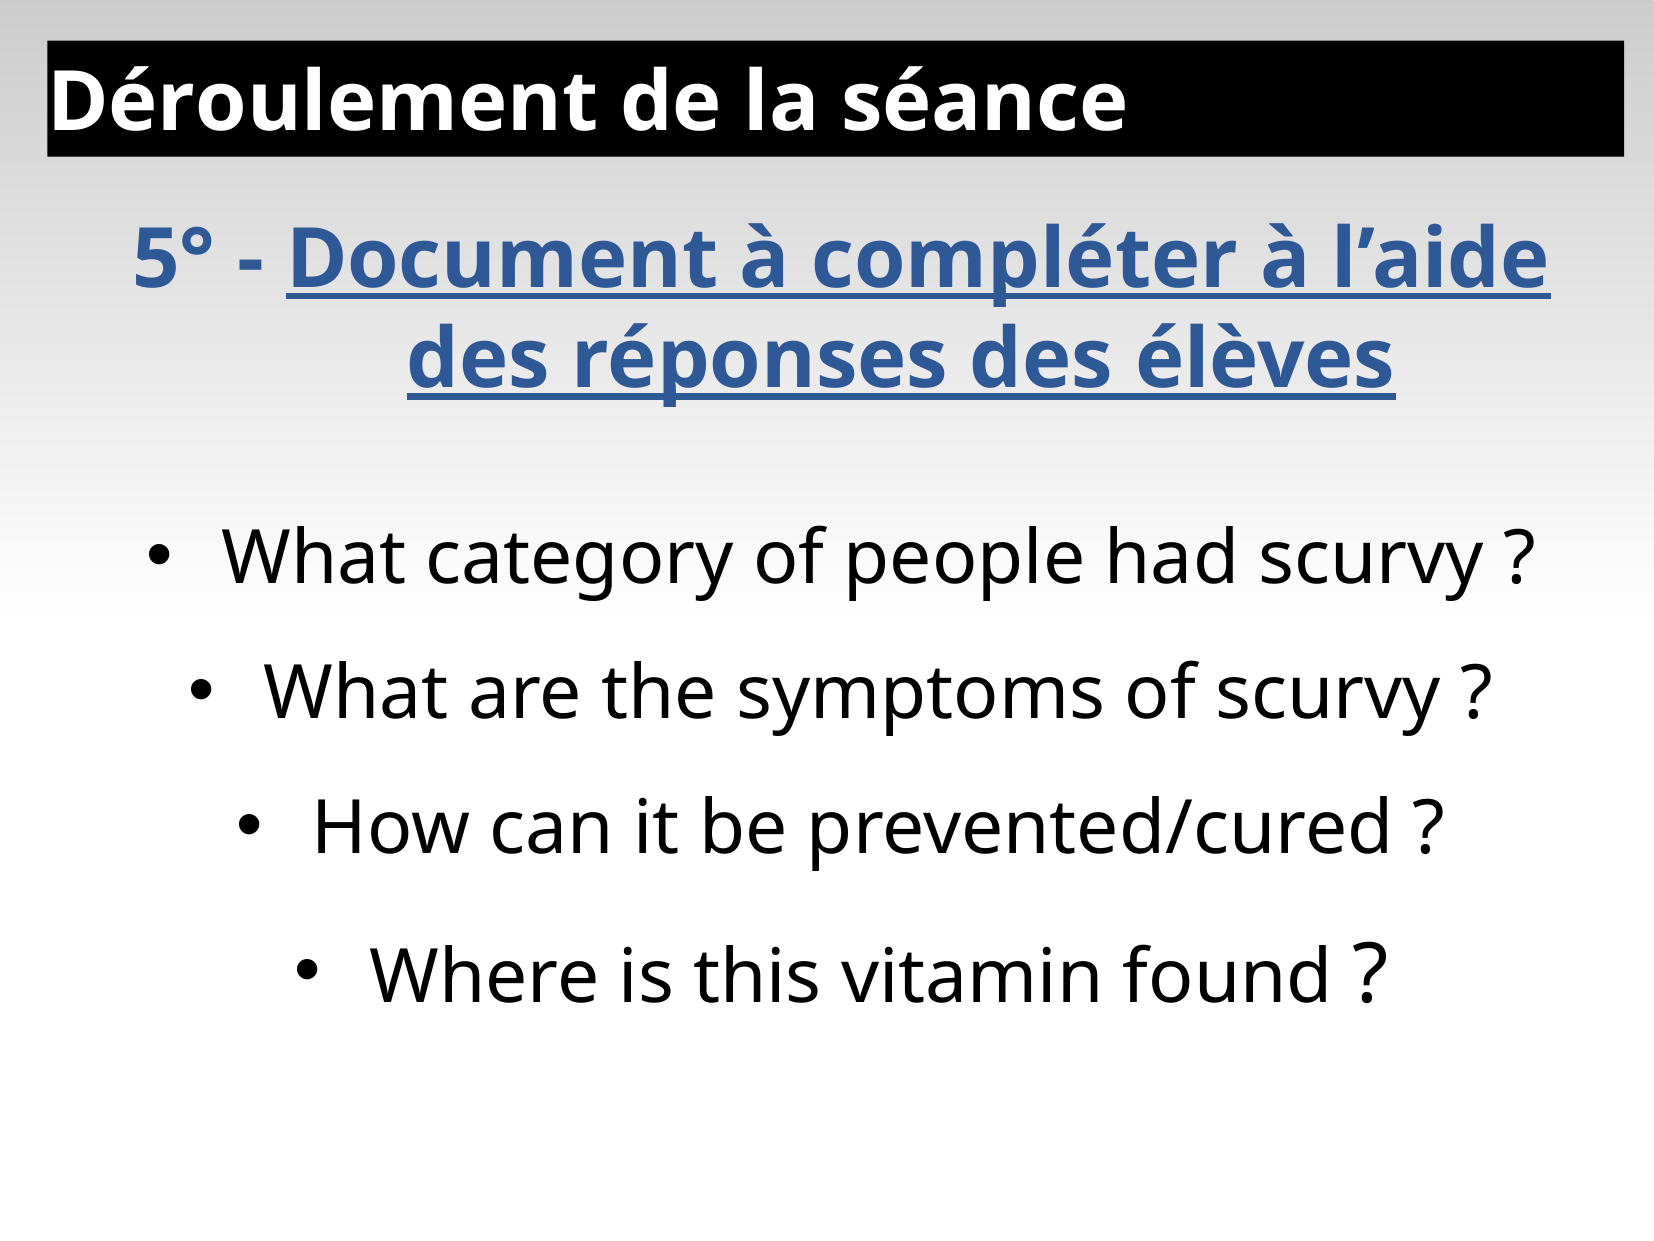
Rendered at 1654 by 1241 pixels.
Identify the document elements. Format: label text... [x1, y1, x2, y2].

title Déroulement de la séance [47, 40, 1625, 157]
text_box 5° - Document à compléter à l’aide des réponses des élèves What category of people had scurvy ? What are the symptoms of scurvy ? How can it be prevented/cured ? Where is this vitamin found ? [59, 196, 1625, 1123]
